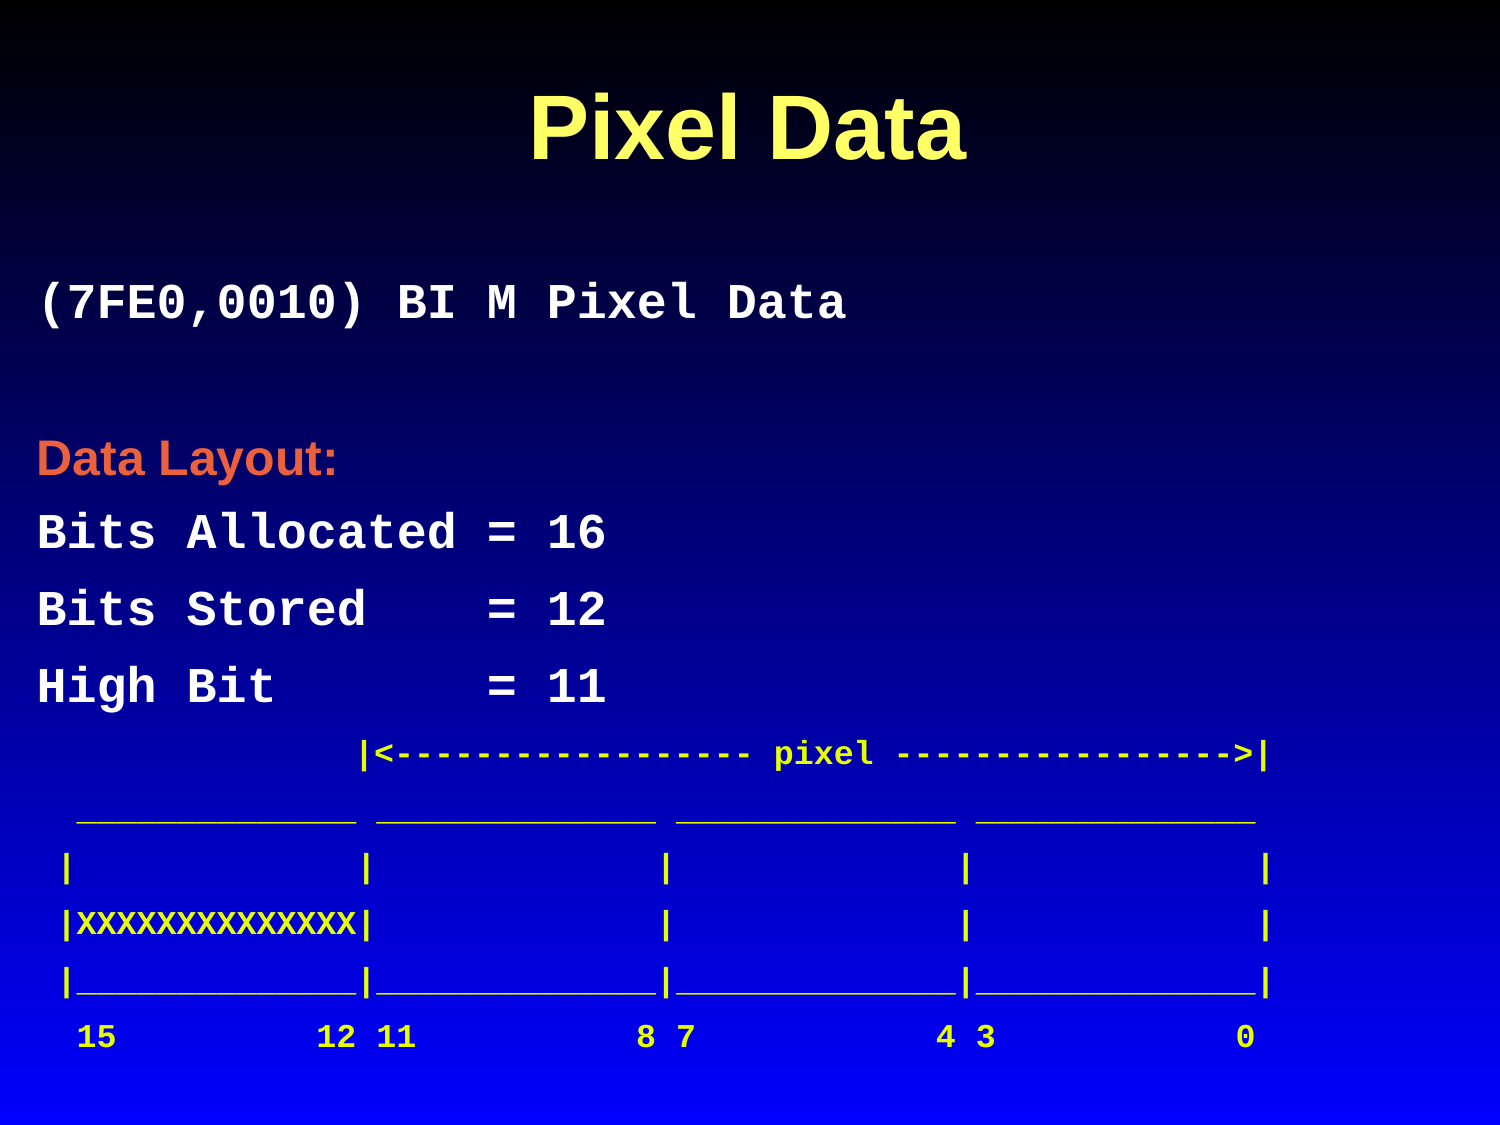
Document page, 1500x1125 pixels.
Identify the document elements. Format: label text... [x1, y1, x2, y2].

title Pixel Data [109, 14, 1385, 242]
subtitle (7FE0,0010) BI M Pixel Data Data Layout: Bits Allocated = 16 Bits Stored = 12 High Bit = 11 |<------------------ pixel ----------------->| ______________ ______________ ______________ ______________ | | | | | |XXXXXXXXXXXXXX| | | | |______________|______________|______________|______________| 15 12 11 8 7 4 3 0 [36, 275, 1458, 1059]
